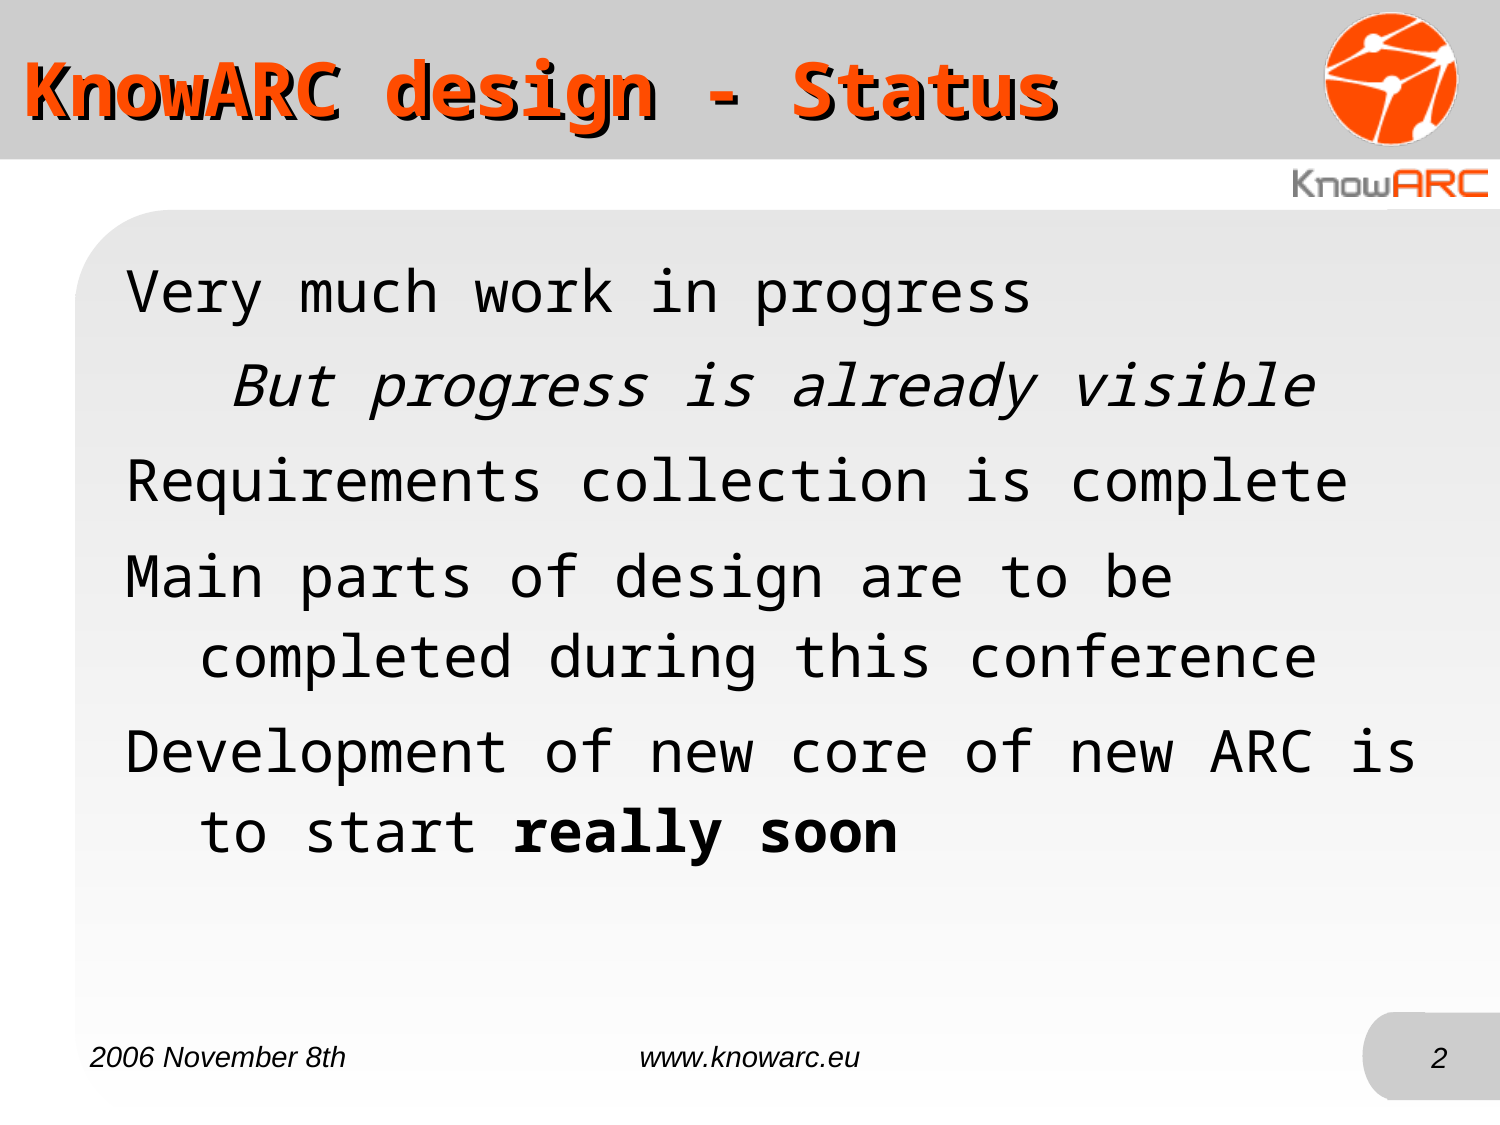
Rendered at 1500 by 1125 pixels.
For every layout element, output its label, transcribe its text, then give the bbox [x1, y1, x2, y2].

picture [1293, 12, 1488, 197]
list Very much work in progress But progress is already visible Requirements collection is complete Main parts of design are to be completed during this conference Development of new core of new ARC is to start really soon [124, 249, 1425, 1006]
title KnowARC design - Status [24, 25, 1238, 151]
